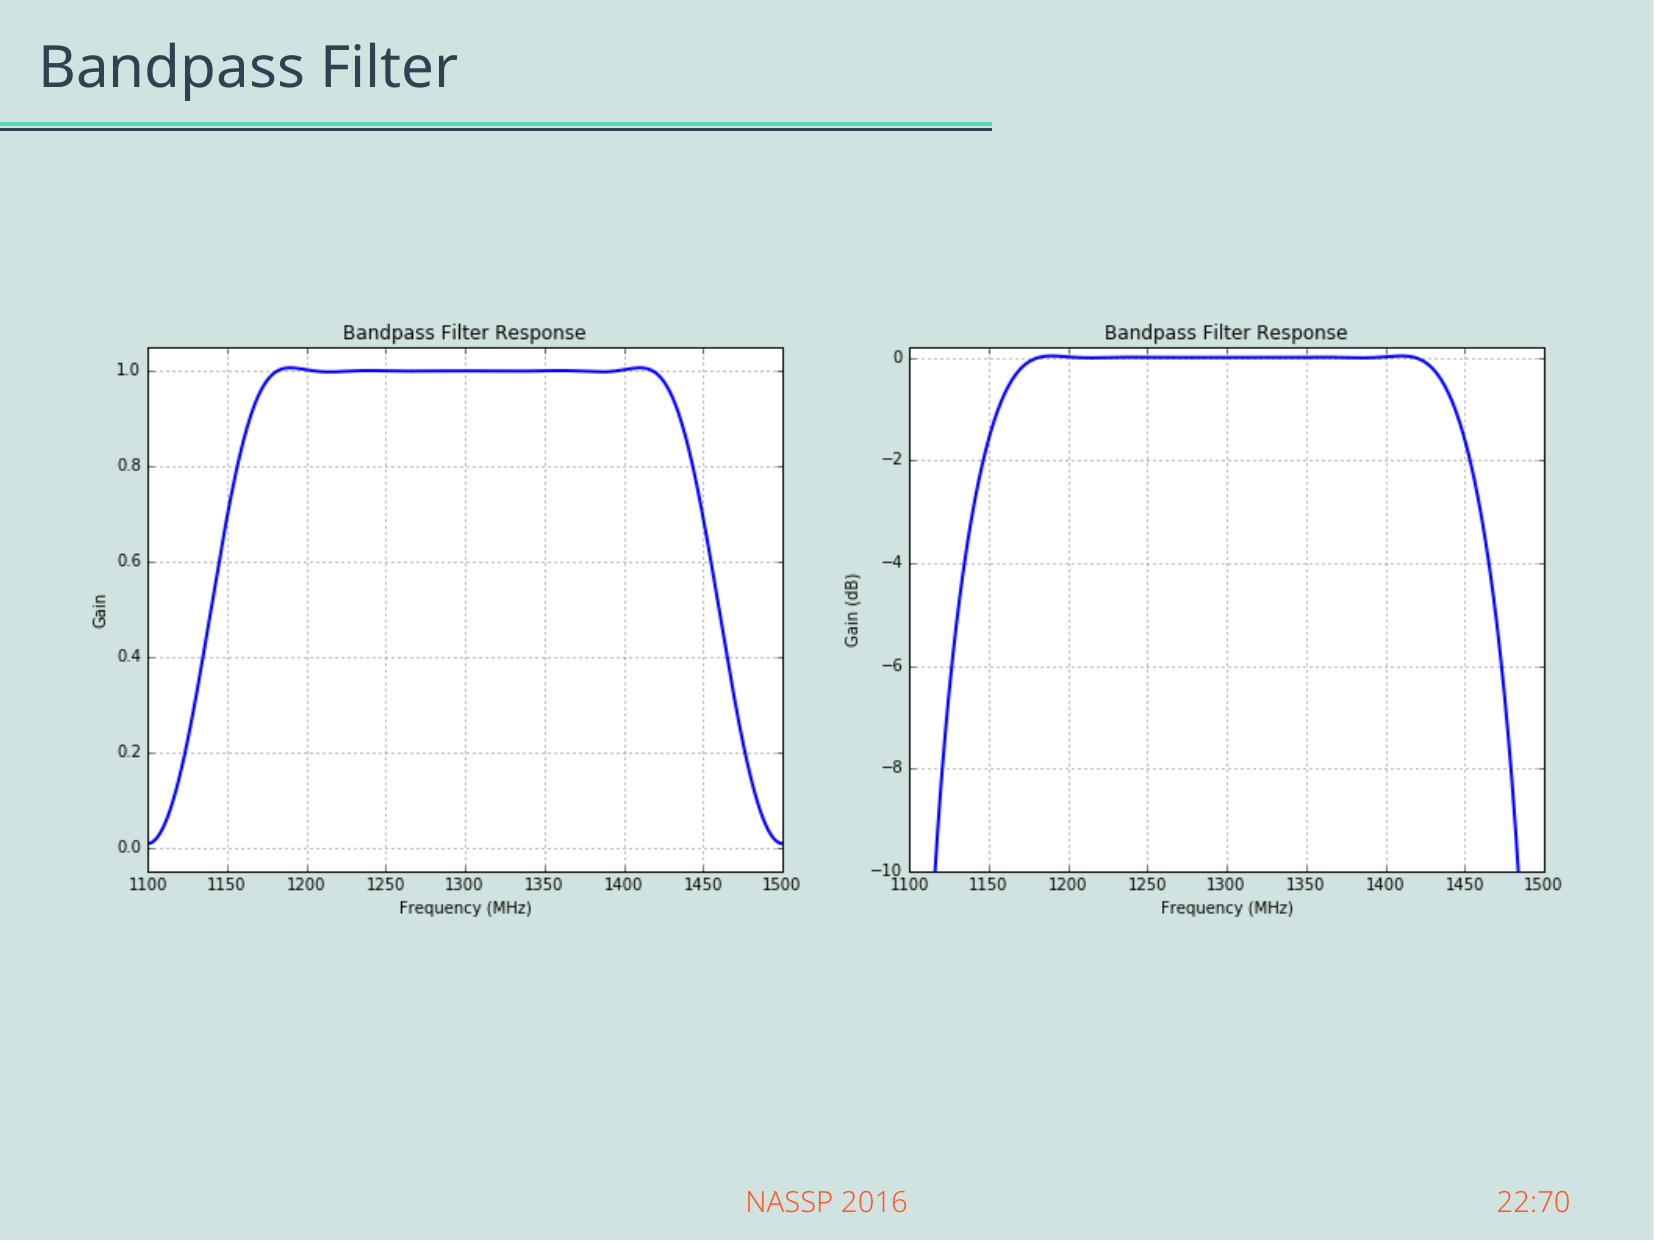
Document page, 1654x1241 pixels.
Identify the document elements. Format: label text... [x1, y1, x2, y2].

picture [82, 313, 1574, 928]
text_box Bandpass Filter [23, 17, 1063, 103]
